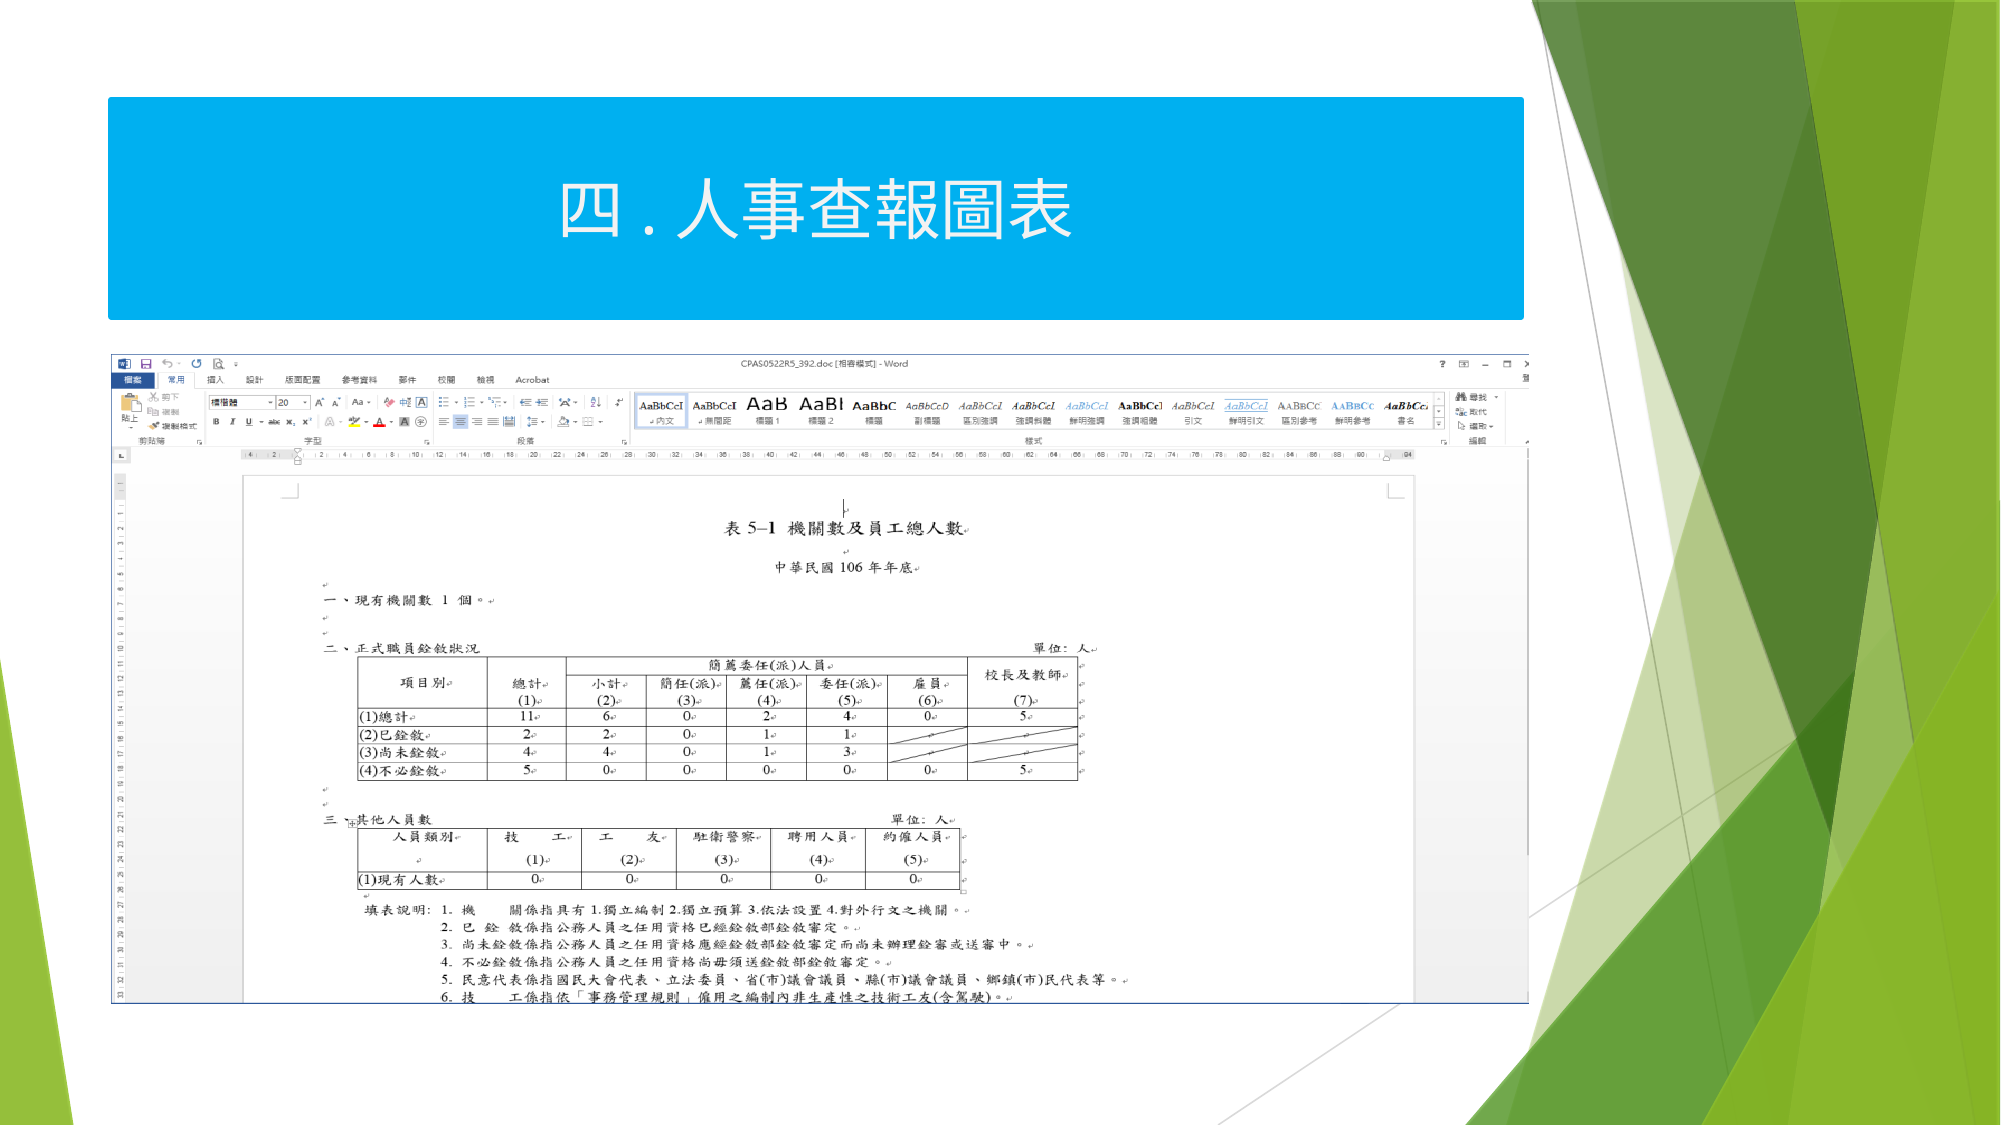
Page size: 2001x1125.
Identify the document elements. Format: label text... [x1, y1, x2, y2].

picture [111, 354, 1529, 1004]
title 四.人事查報圖表 [111, 99, 1522, 317]
